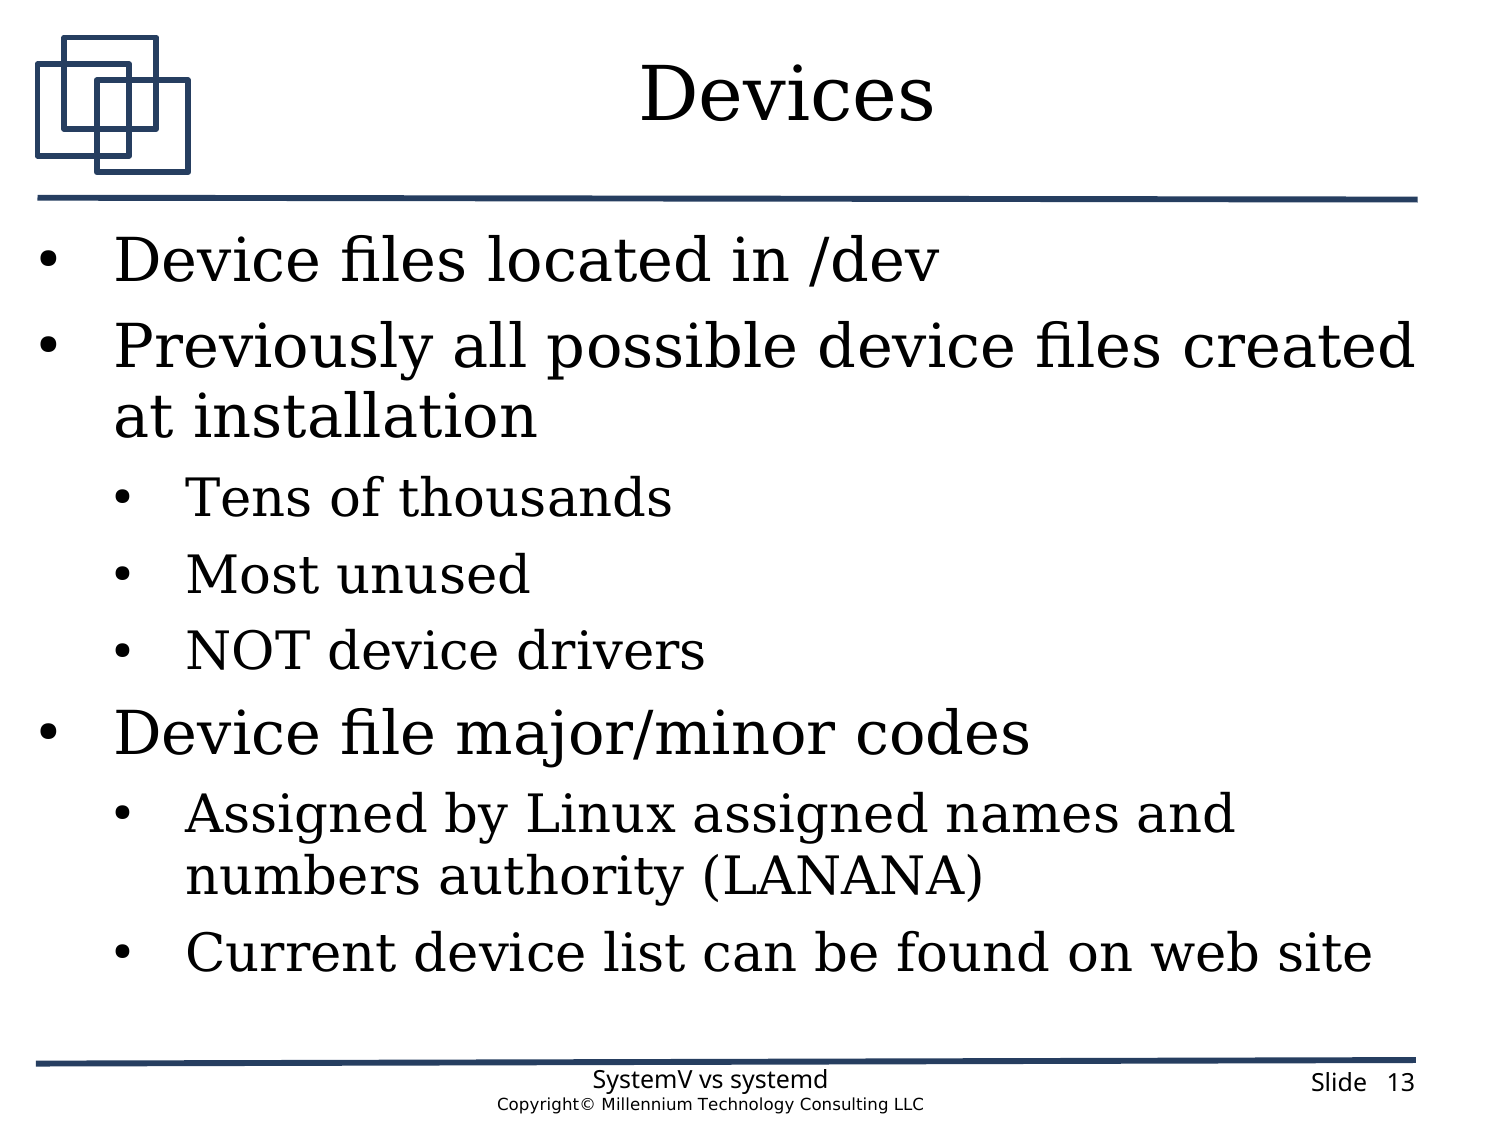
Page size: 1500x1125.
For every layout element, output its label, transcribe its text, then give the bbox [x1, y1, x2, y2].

title Devices [150, 0, 1425, 188]
list Device files located in /dev Previously all possible device files created at installation Tens of thousands Most unused NOT device drivers Device file major/minor codes Assigned by Linux assigned names and numbers authority (LANANA) Current device list can be found on web site [37, 224, 1425, 984]
